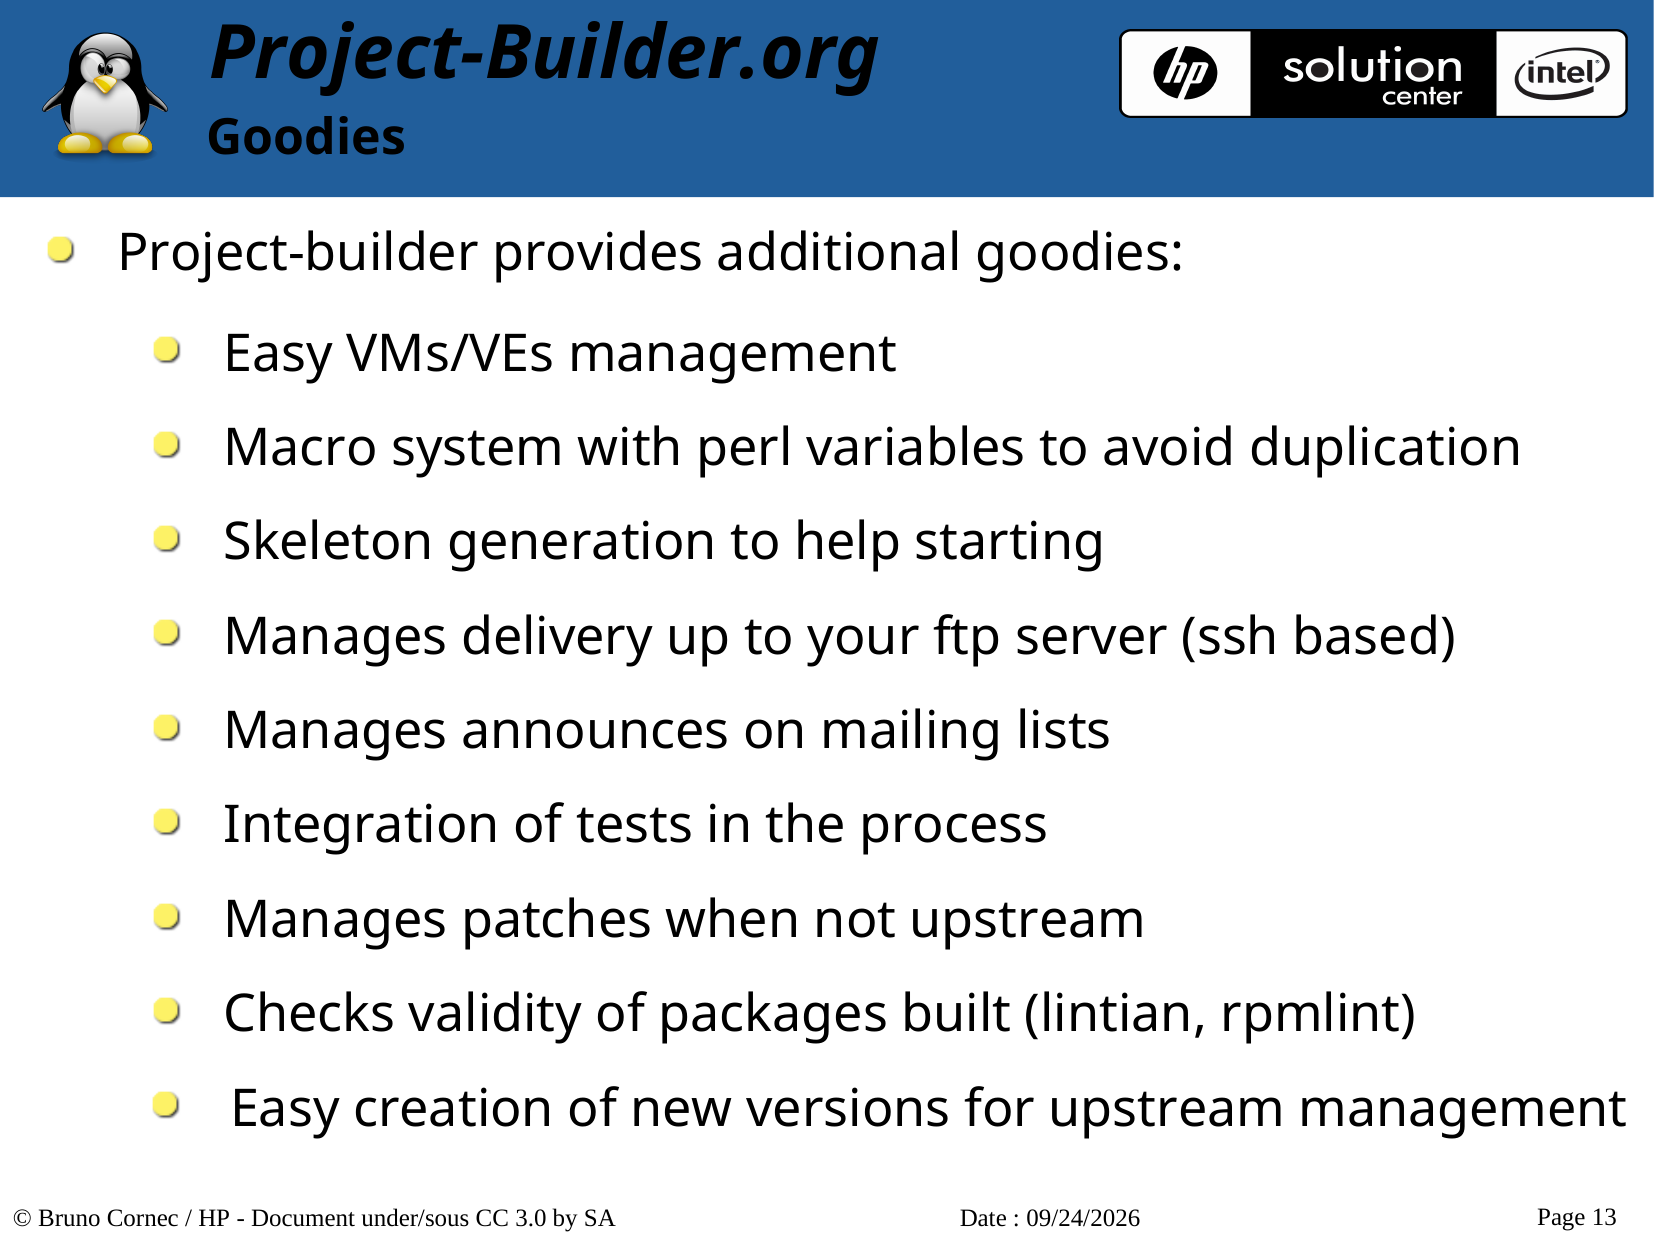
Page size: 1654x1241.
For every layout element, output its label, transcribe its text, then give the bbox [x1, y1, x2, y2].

list Project-builder provides additional goodies: Easy VMs/VEs management Macro system with perl variables to avoid duplication Skeleton generation to help starting Manages delivery up to your ftp server (ssh based) Manages announces on mailing lists Integration of tests in the process Manages patches when not upstream Checks validity of packages built (lintian, rpmlint) Easy creation of new versions for upstream management [34, 215, 1642, 1101]
picture [151, 1101, 182, 1121]
picture [1119, 29, 1628, 118]
title Goodies [206, 56, 1121, 218]
picture [42, 29, 168, 167]
